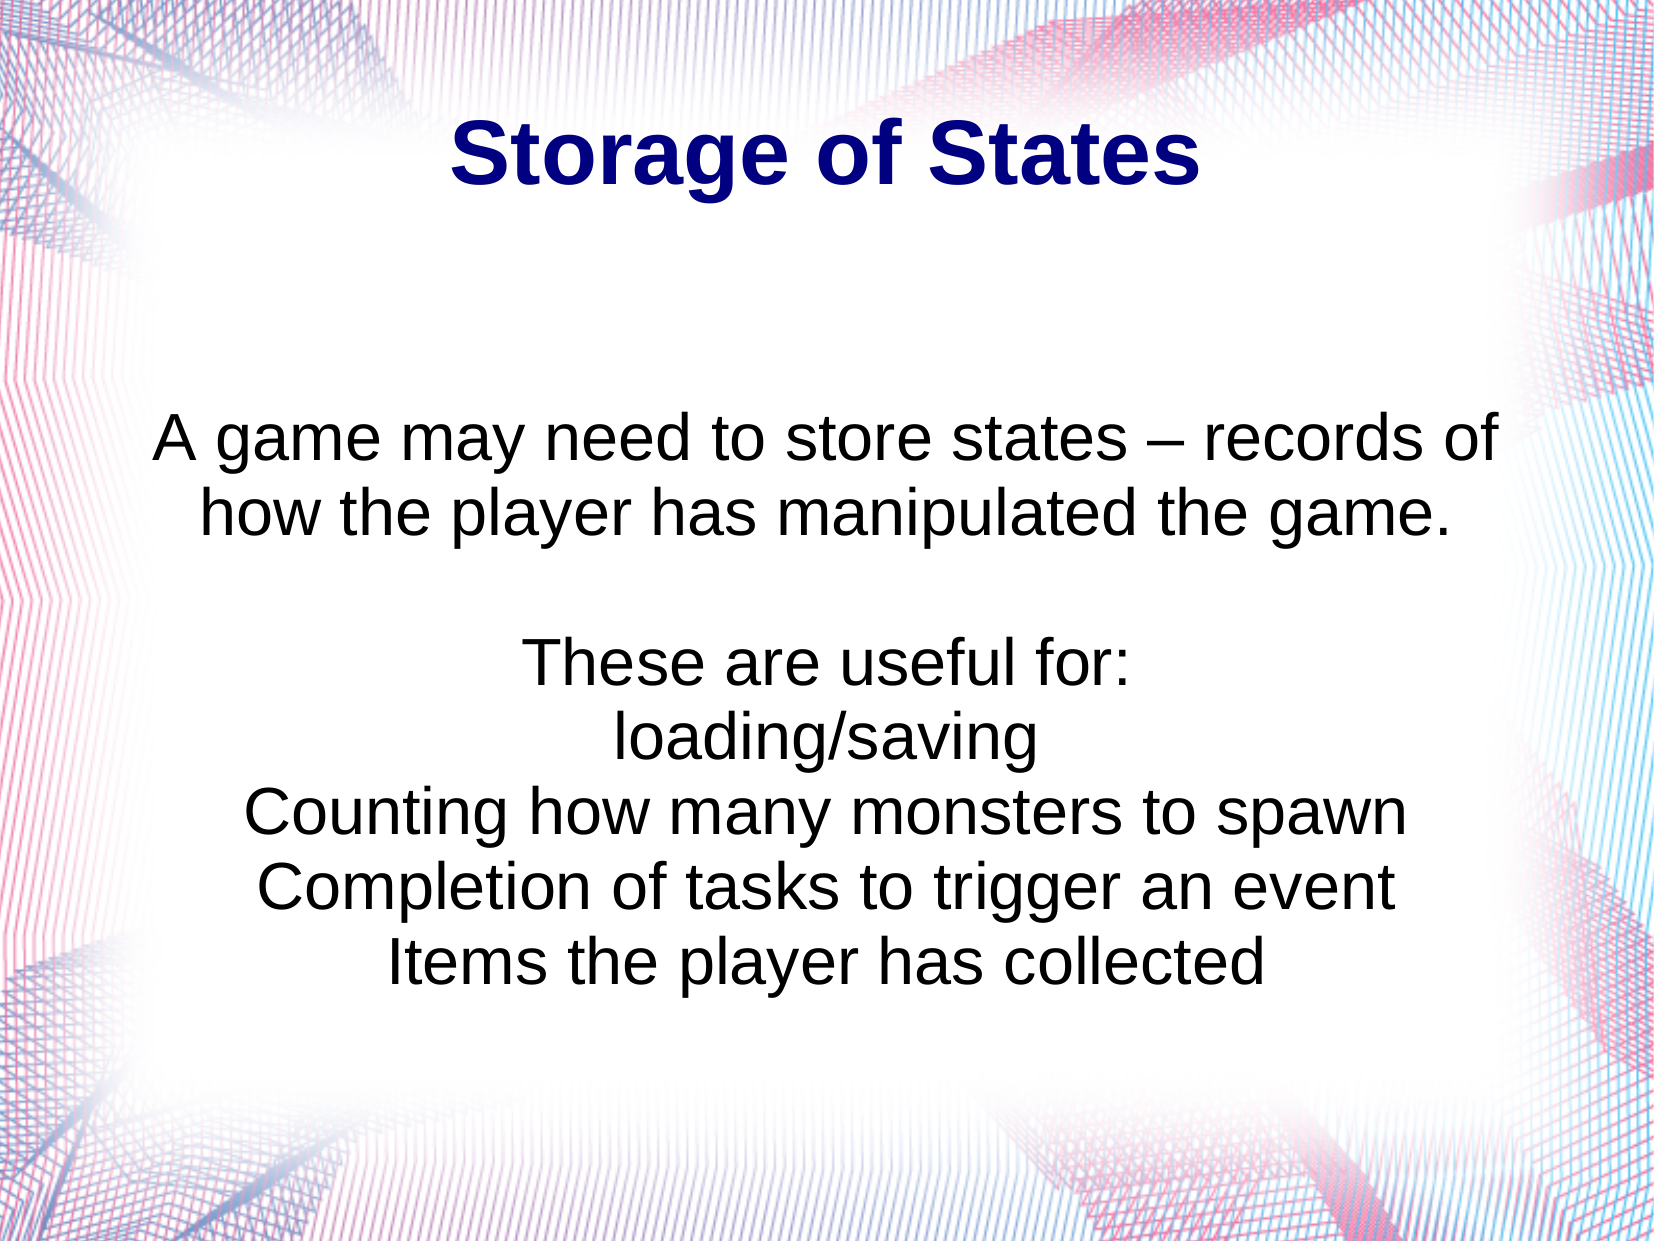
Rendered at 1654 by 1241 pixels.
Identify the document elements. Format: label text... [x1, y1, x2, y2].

title Storage of States [82, 49, 1571, 257]
subtitle A game may need to store states – records of how the player has manipulated the game. These are useful for: loading/saving Counting how many monsters to spawn Completion of tasks to trigger an event Items the player has collected [82, 290, 1571, 1109]
picture [0, 0, 1654, 1241]
